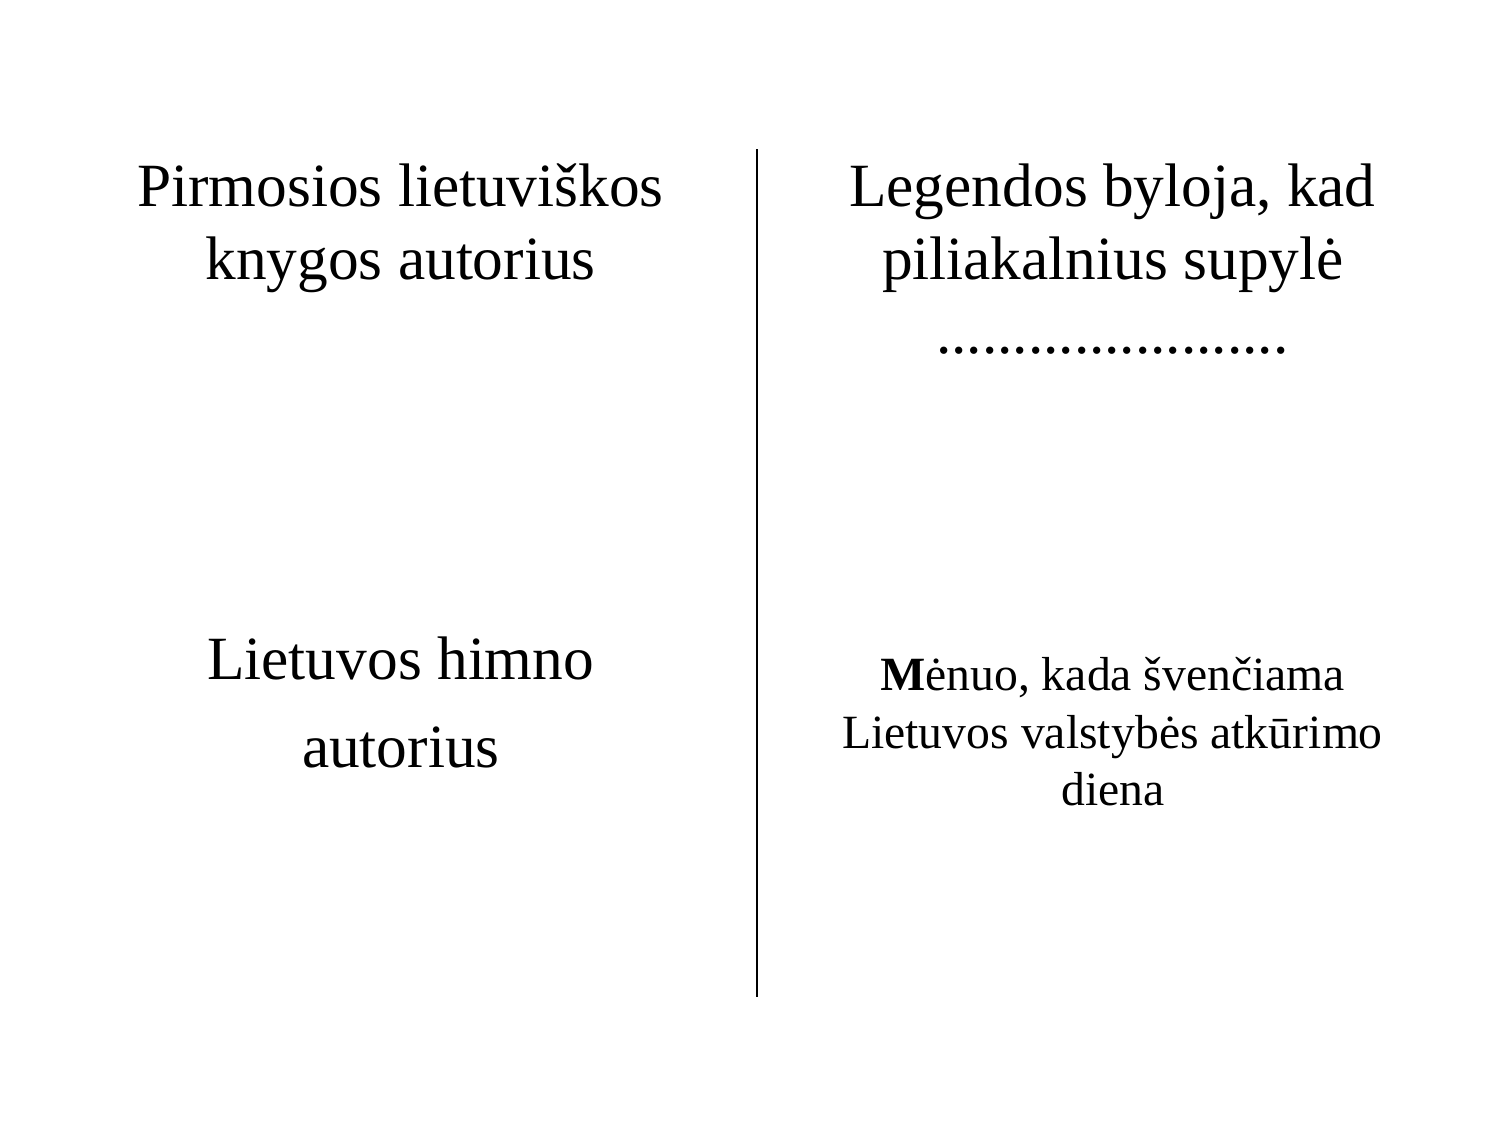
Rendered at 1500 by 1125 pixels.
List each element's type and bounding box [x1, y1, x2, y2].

picture [100, 149, 1416, 1000]
